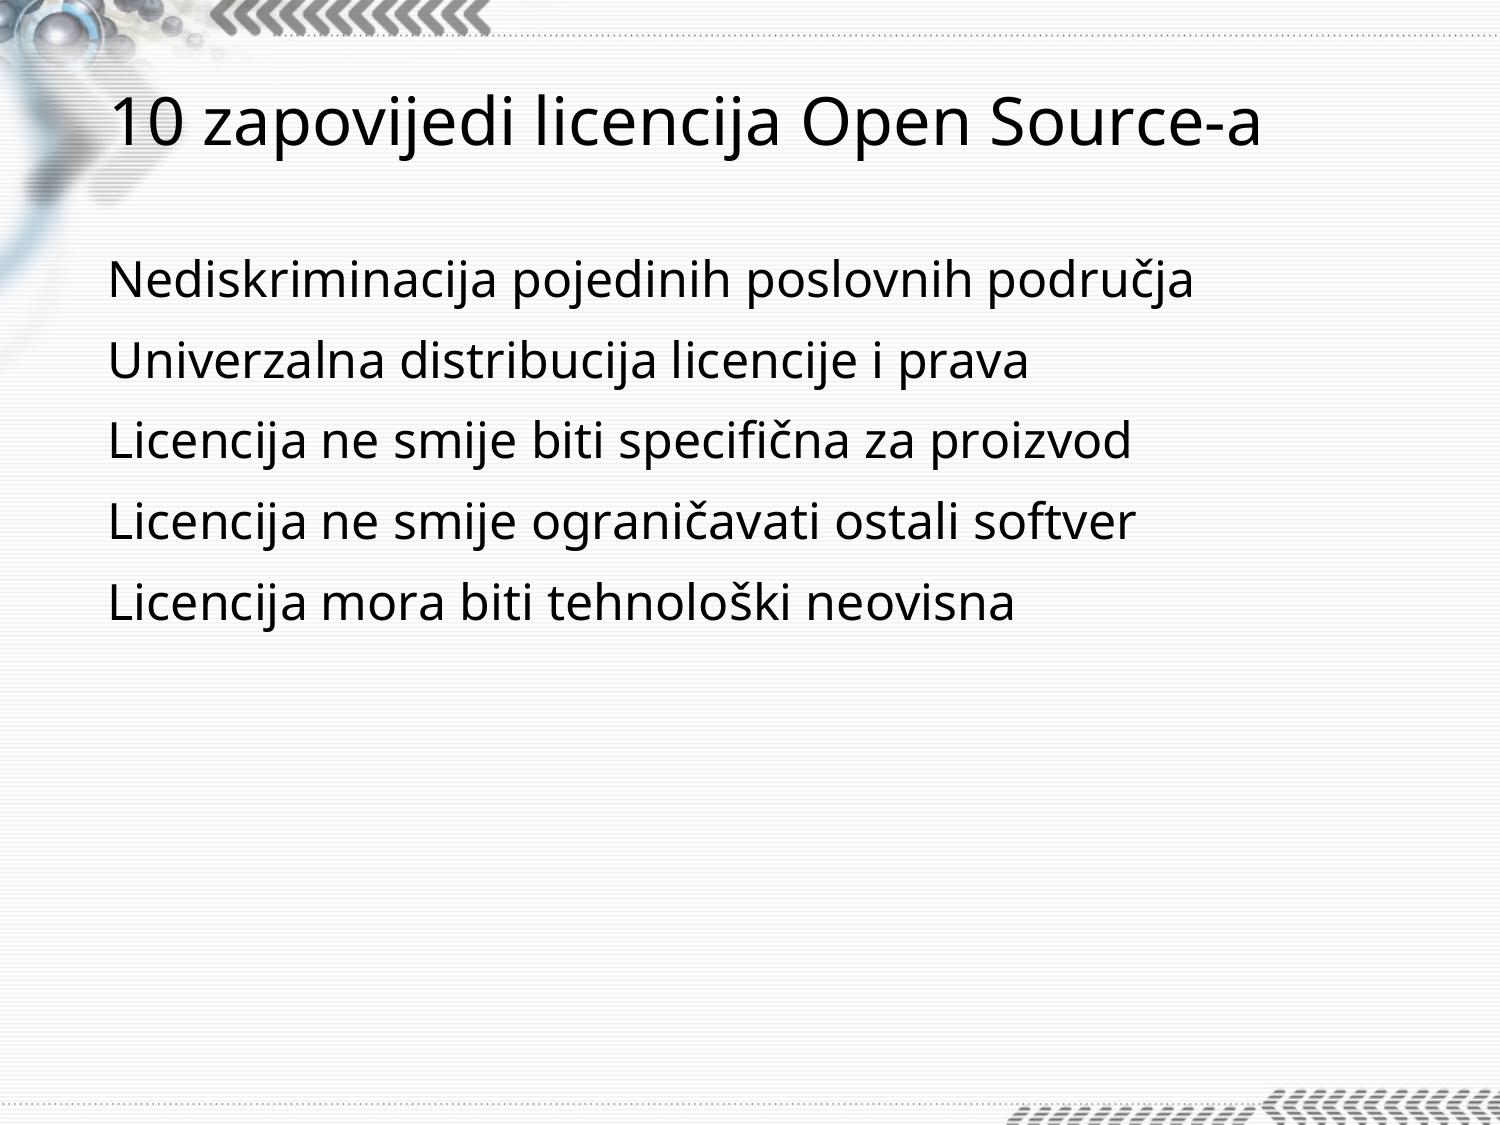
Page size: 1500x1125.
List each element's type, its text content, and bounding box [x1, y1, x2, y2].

picture [0, 0, 1500, 1125]
list Nediskriminacija pojedinih poslovnih područja Univerzalna distribucija licencije i prava Licencija ne smije biti specifična za proizvod Licencija ne smije ograničavati ostali softver Licencija mora biti tehnološki neovisna [92, 236, 1406, 988]
title 10 zapovijedi licencija Open Source-a [94, 49, 1407, 173]
